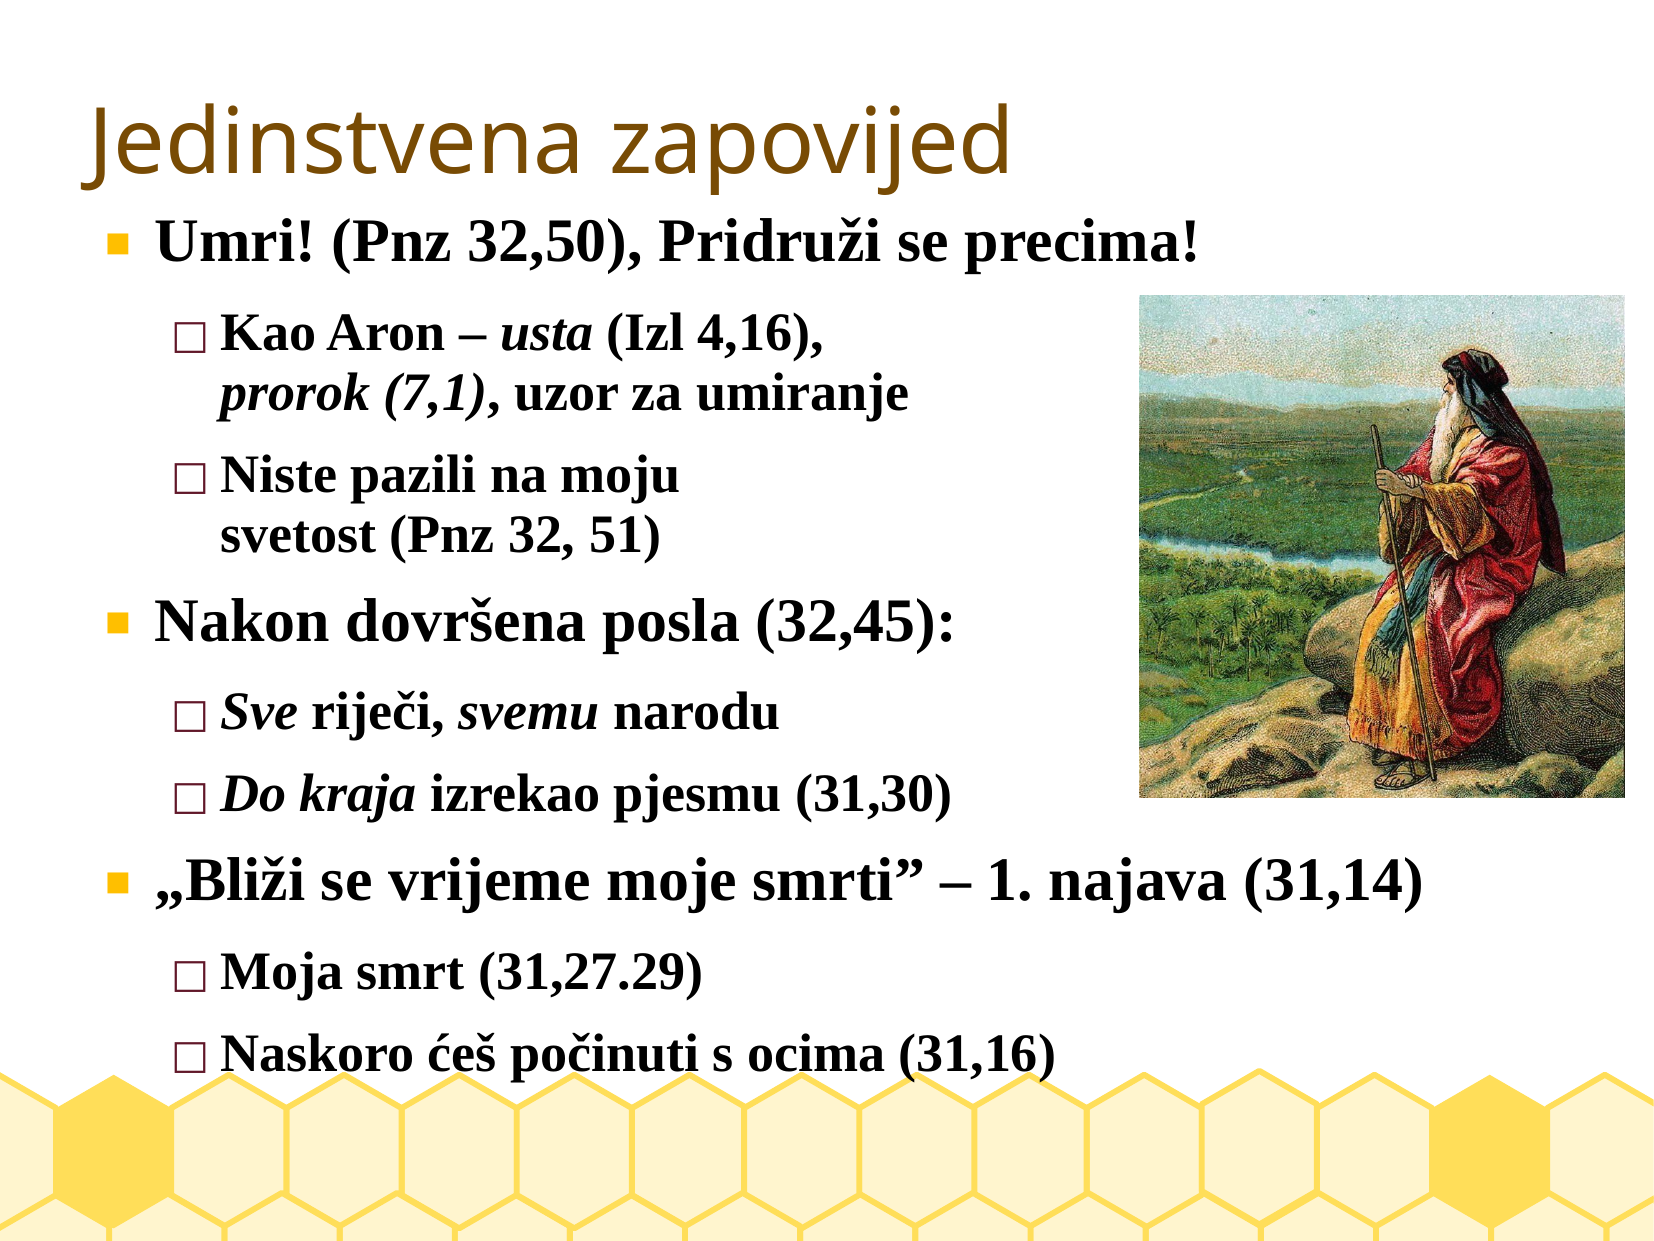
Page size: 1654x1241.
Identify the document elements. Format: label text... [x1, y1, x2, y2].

title Jedinstvena zapovijed [88, 39, 1565, 206]
picture [1139, 295, 1625, 798]
list Umri! (Pnz 32,50), Pridruži se precima! Kao Aron – usta (Izl 4,16), prorok (7,1), uzor za umiranje Niste pazili na moju svetost (Pnz 32, 51) Nakon dovršena posla (32,45): Sve riječi, svemu narodu Do kraja izrekao pjesmu (31,30) „Bliži se vrijeme moje smrti” – 1. najava (31,14) Moja smrt (31,27.29) Naskoro ćeš počinuti s ocima (31,16) [88, 206, 1565, 1093]
